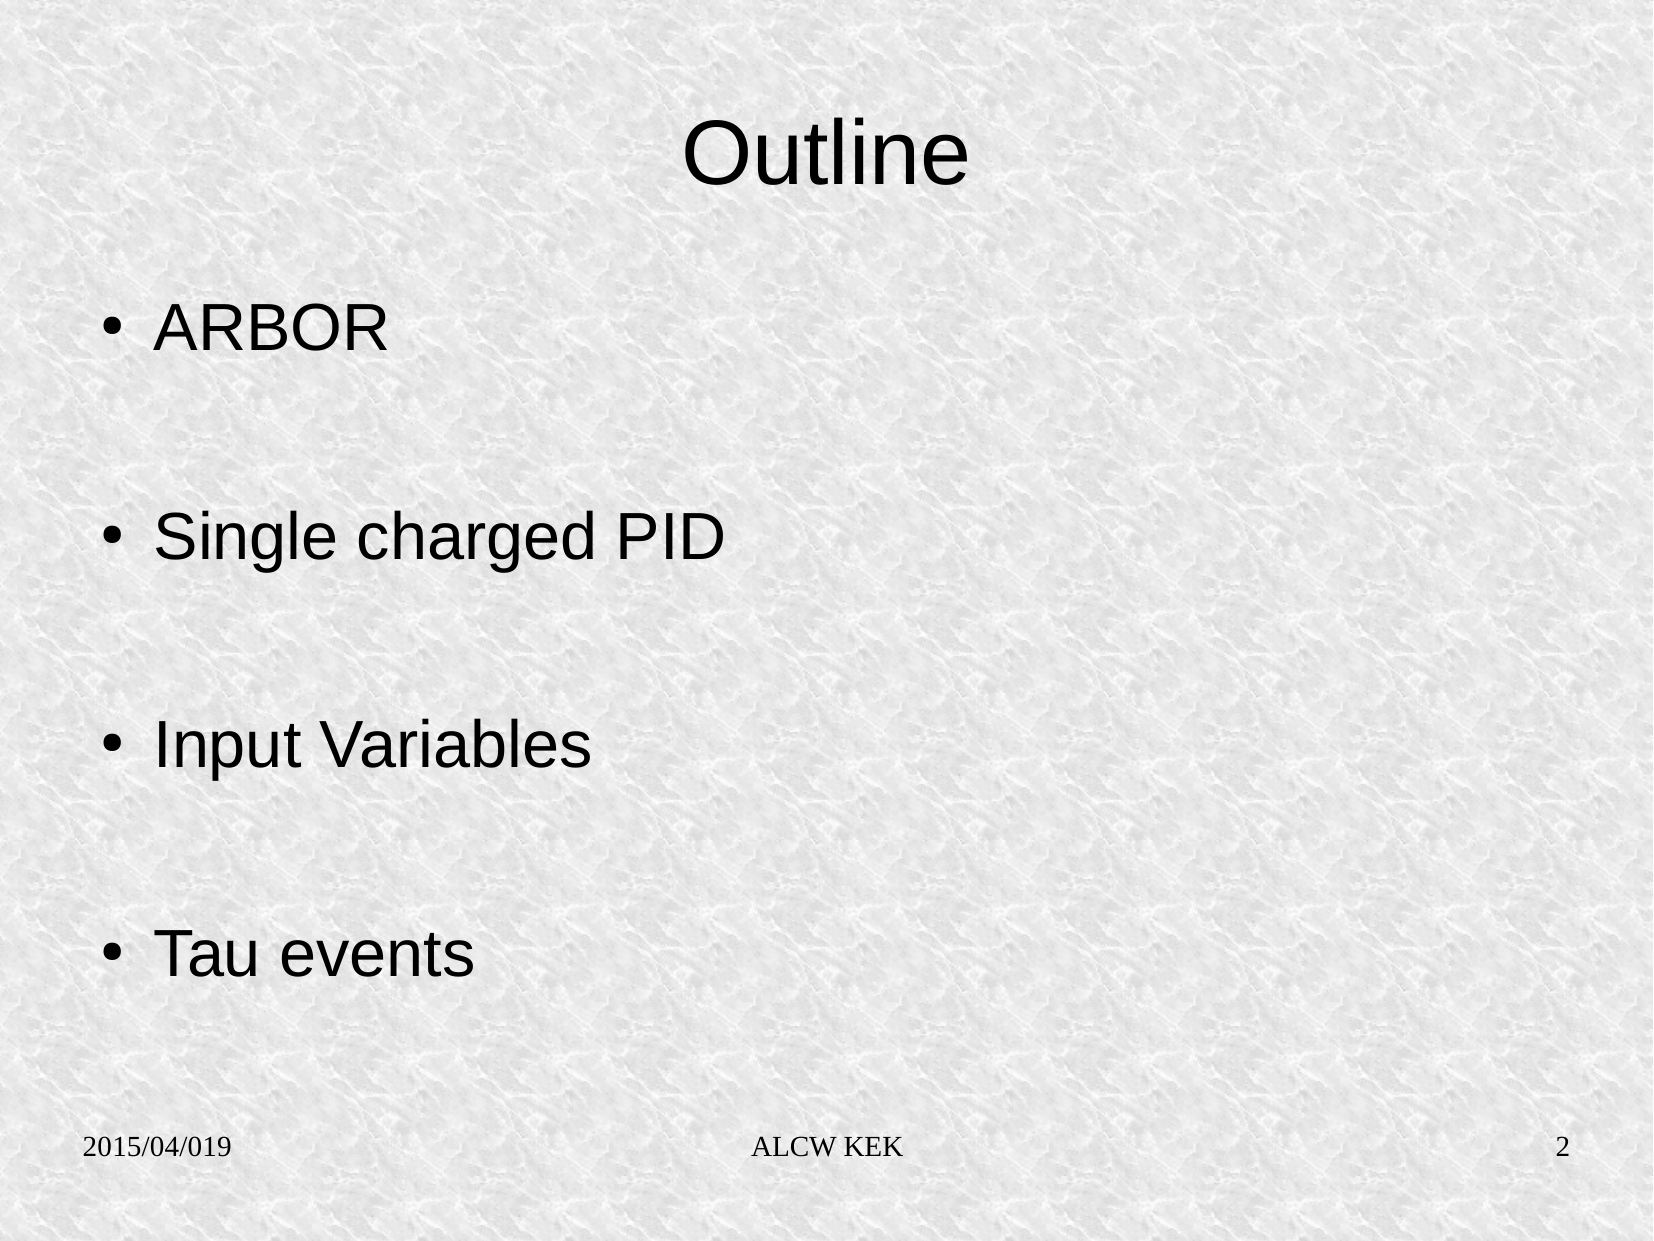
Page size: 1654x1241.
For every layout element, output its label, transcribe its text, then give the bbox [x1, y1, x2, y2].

list ARBOR Single charged PID Input Variables Tau events [82, 290, 1571, 1109]
title Outline [82, 49, 1571, 257]
picture [0, 0, 1654, 1241]
